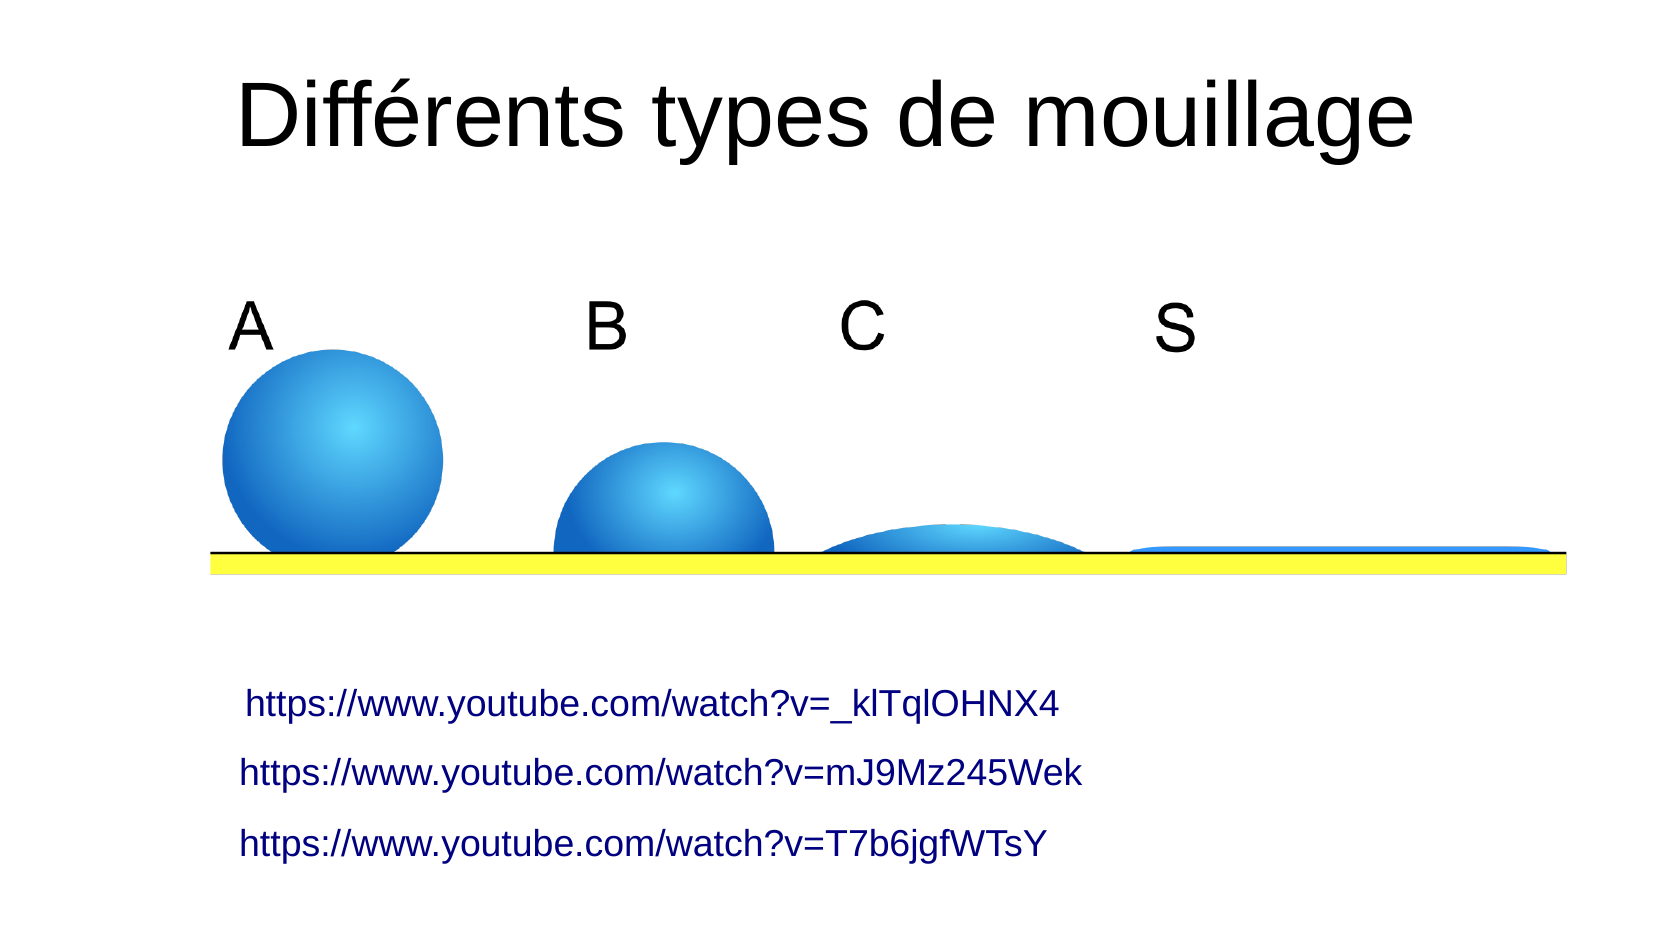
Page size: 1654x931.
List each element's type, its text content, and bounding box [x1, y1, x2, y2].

text_box https://www.youtube.com/watch?v=_klTqlOHNX4 [230, 675, 1075, 775]
text_box https://www.youtube.com/watch?v=mJ9Mz245Wek [224, 744, 1170, 931]
text_box https://www.youtube.com/watch?v=T7b6jgfWTsY [224, 814, 1158, 914]
title Différents types de mouillage [82, 37, 1571, 193]
picture [205, 295, 1571, 579]
